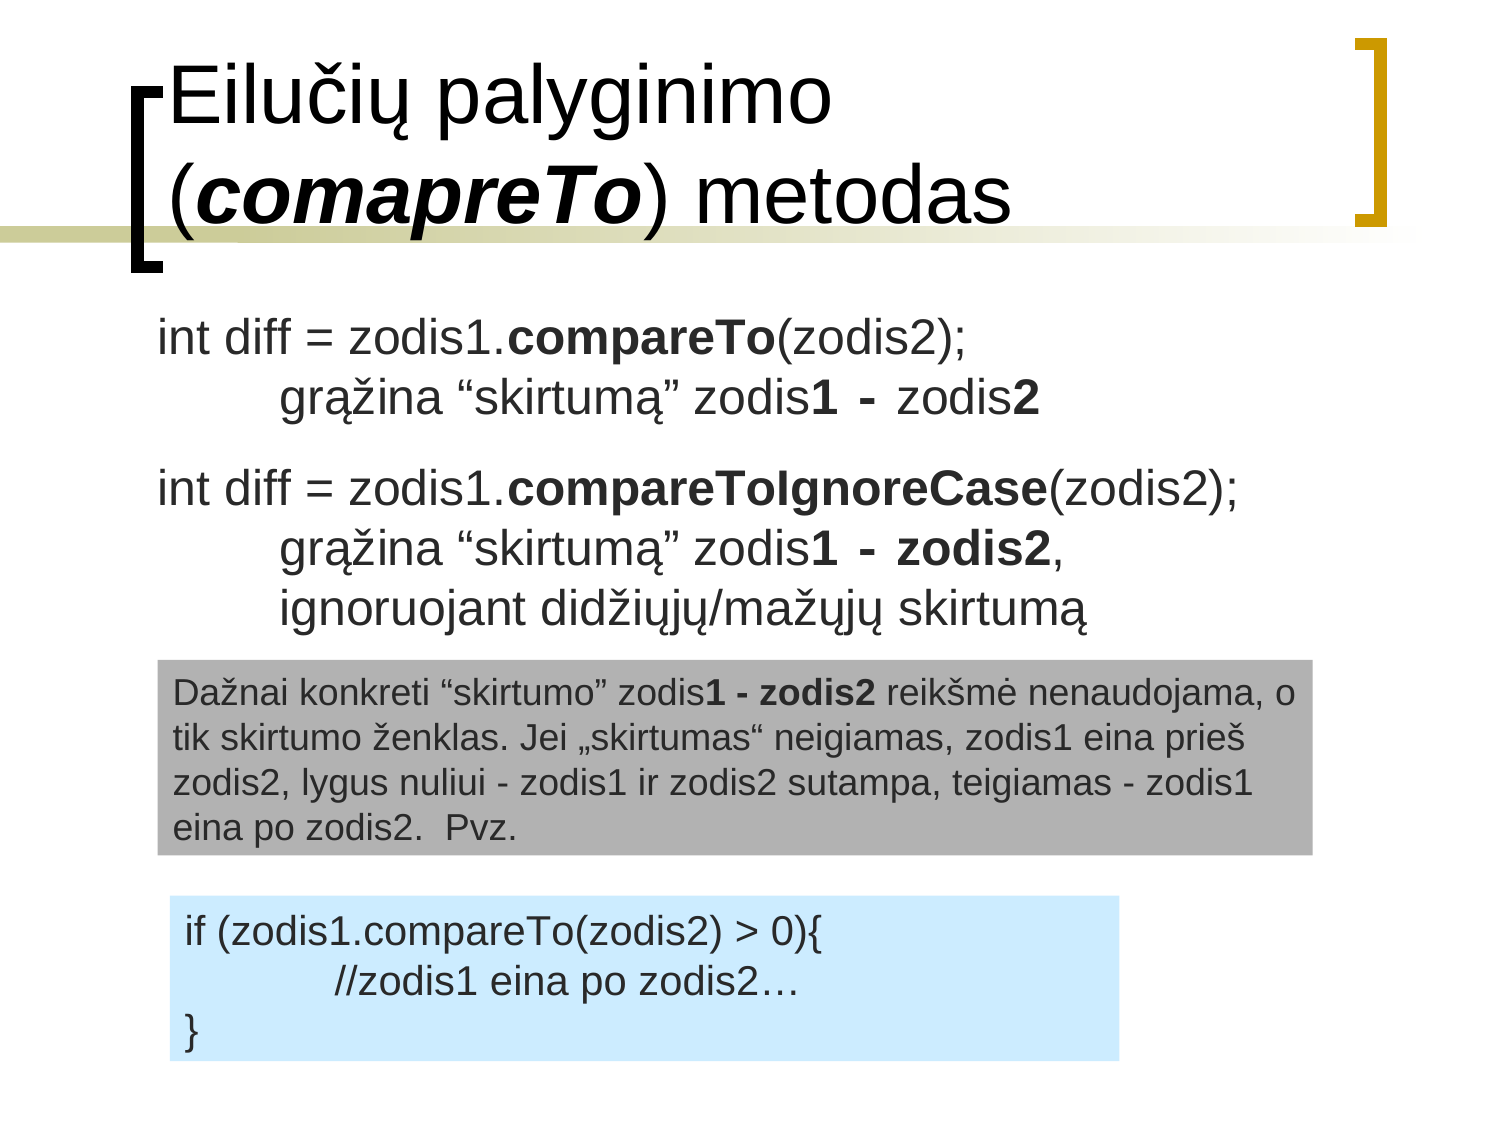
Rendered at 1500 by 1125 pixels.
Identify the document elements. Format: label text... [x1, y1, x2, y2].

list int diff = zodis1.compareTo(zodis2); grąžina “skirtumą” zodis1 - zodis2 int diff = zodis1.compareToIgnoreCase(zodis2); grąžina “skirtumą” zodis1 - zodis2, ignoruojant didžiųjų/mažųjų skirtumą [143, 296, 1401, 674]
text_box if (zodis1.compareTo(zodis2) > 0){ //zodis1 eina po zodis2… } [169, 895, 1120, 1062]
text_box Dažnai konkreti “skirtumo” zodis1 - zodis2 reikšmė nenaudojama, o tik skirtumo ženklas. Jei „skirtumas“ neigiamas, zodis1 eina prieš zodis2, lygus nuliui - zodis1 ir zodis2 sutampa, teigiamas - zodis1 eina po zodis2. Pvz. [157, 659, 1313, 856]
title Eilučių palyginimo (comapreTo) metodas [152, 15, 1328, 248]
